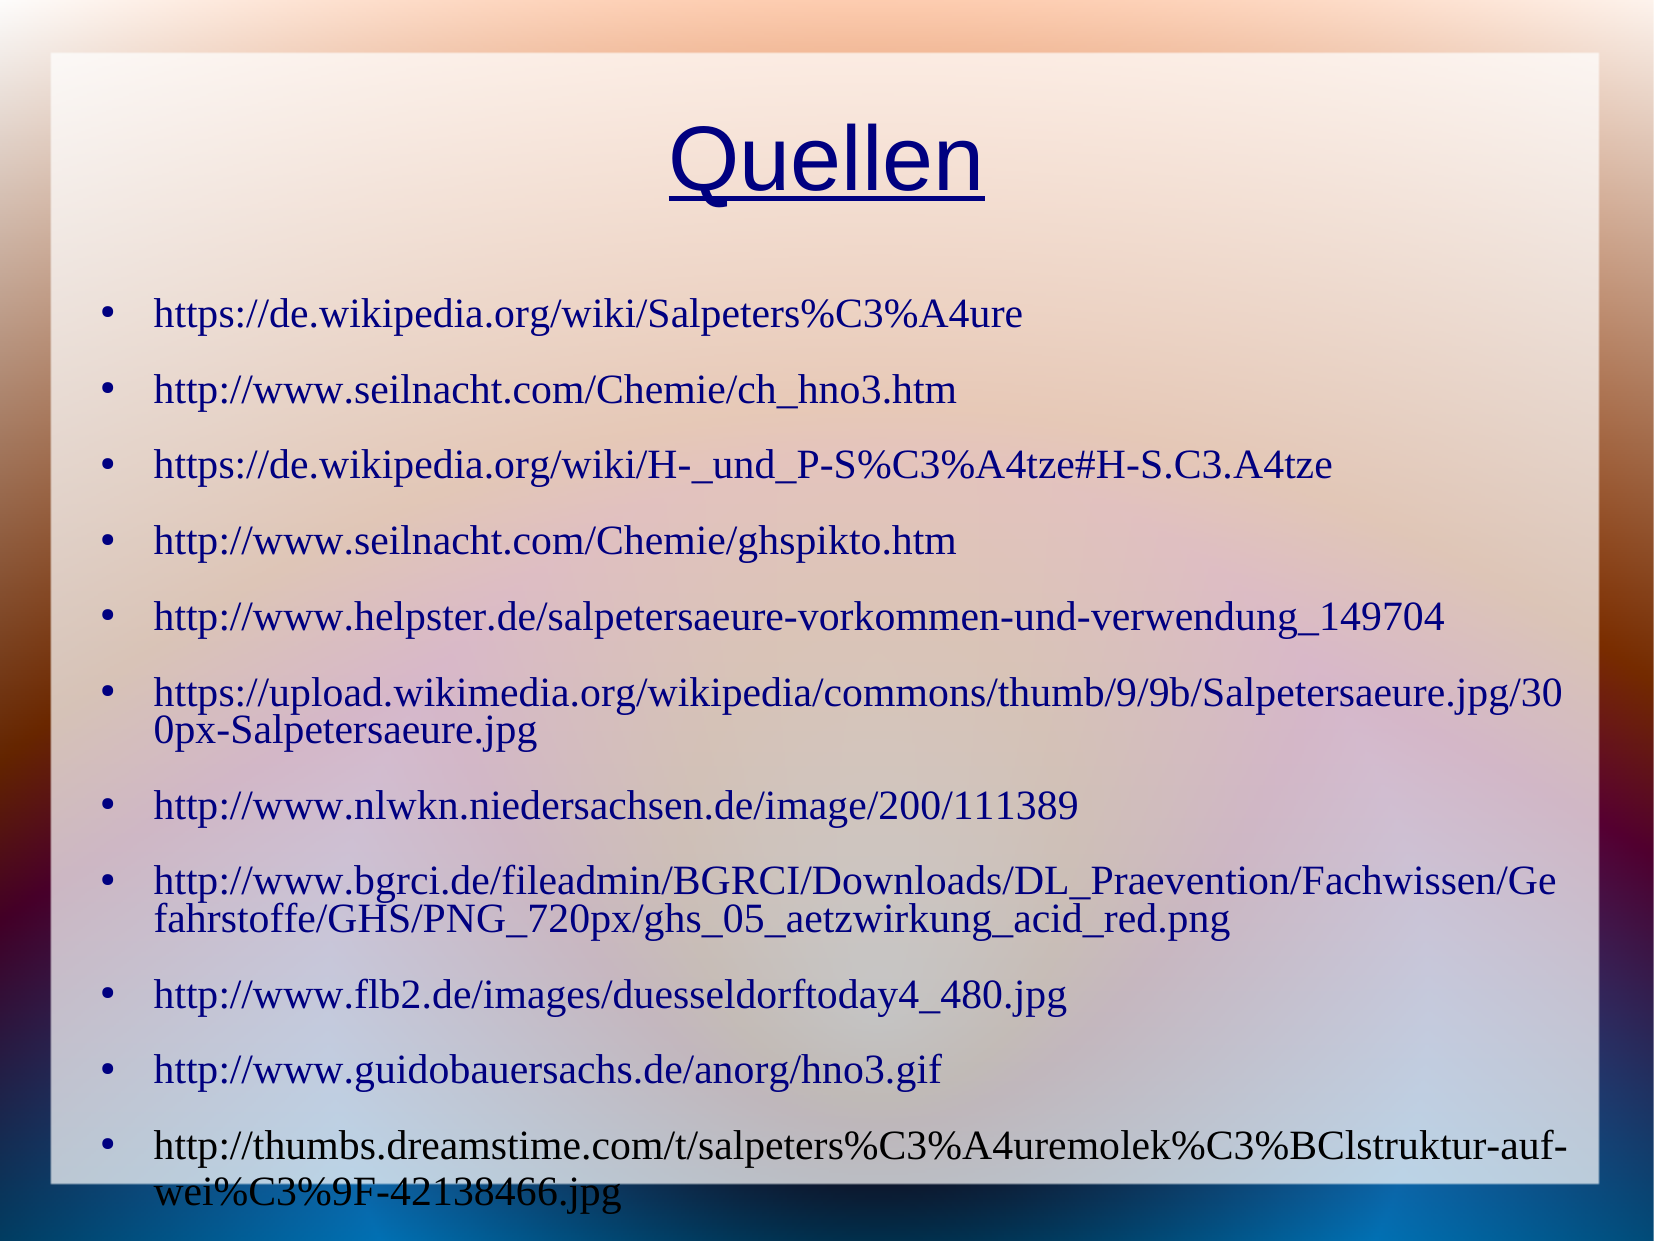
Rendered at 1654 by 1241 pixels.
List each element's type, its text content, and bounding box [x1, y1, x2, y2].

list https://de.wikipedia.org/wiki/Salpeters%C3%A4ure http://www.seilnacht.com/Chemie/ch_hno3.htm https://de.wikipedia.org/wiki/H-_und_P-S%C3%A4tze#H-S.C3.A4tze http://www.seilnacht.com/Chemie/ghspikto.htm http://www.helpster.de/salpetersaeure-vorkommen-und-verwendung_149704 https://upload.wikimedia.org/wikipedia/commons/thumb/9/9b/Salpetersaeure.jpg/300px-Salpetersaeure.jpg http://www.nlwkn.niedersachsen.de/image/200/111389 http://www.bgrci.de/fileadmin/BGRCI/Downloads/DL_Praevention/Fachwissen/Gefahrstoffe/GHS/PNG_720px/ghs_05_aetzwirkung_acid_red.png http://www.flb2.de/images/duesseldorftoday4_480.jpg http://www.guidobauersachs.de/anorg/hno3.gif http://thumbs.dreamstime.com/t/salpeters%C3%A4uremolek%C3%BClstruktur-auf-wei%C3%9F-42138466.jpg [82, 290, 1571, 1150]
picture [0, 0, 1654, 1241]
title Quellen [82, 55, 1571, 263]
